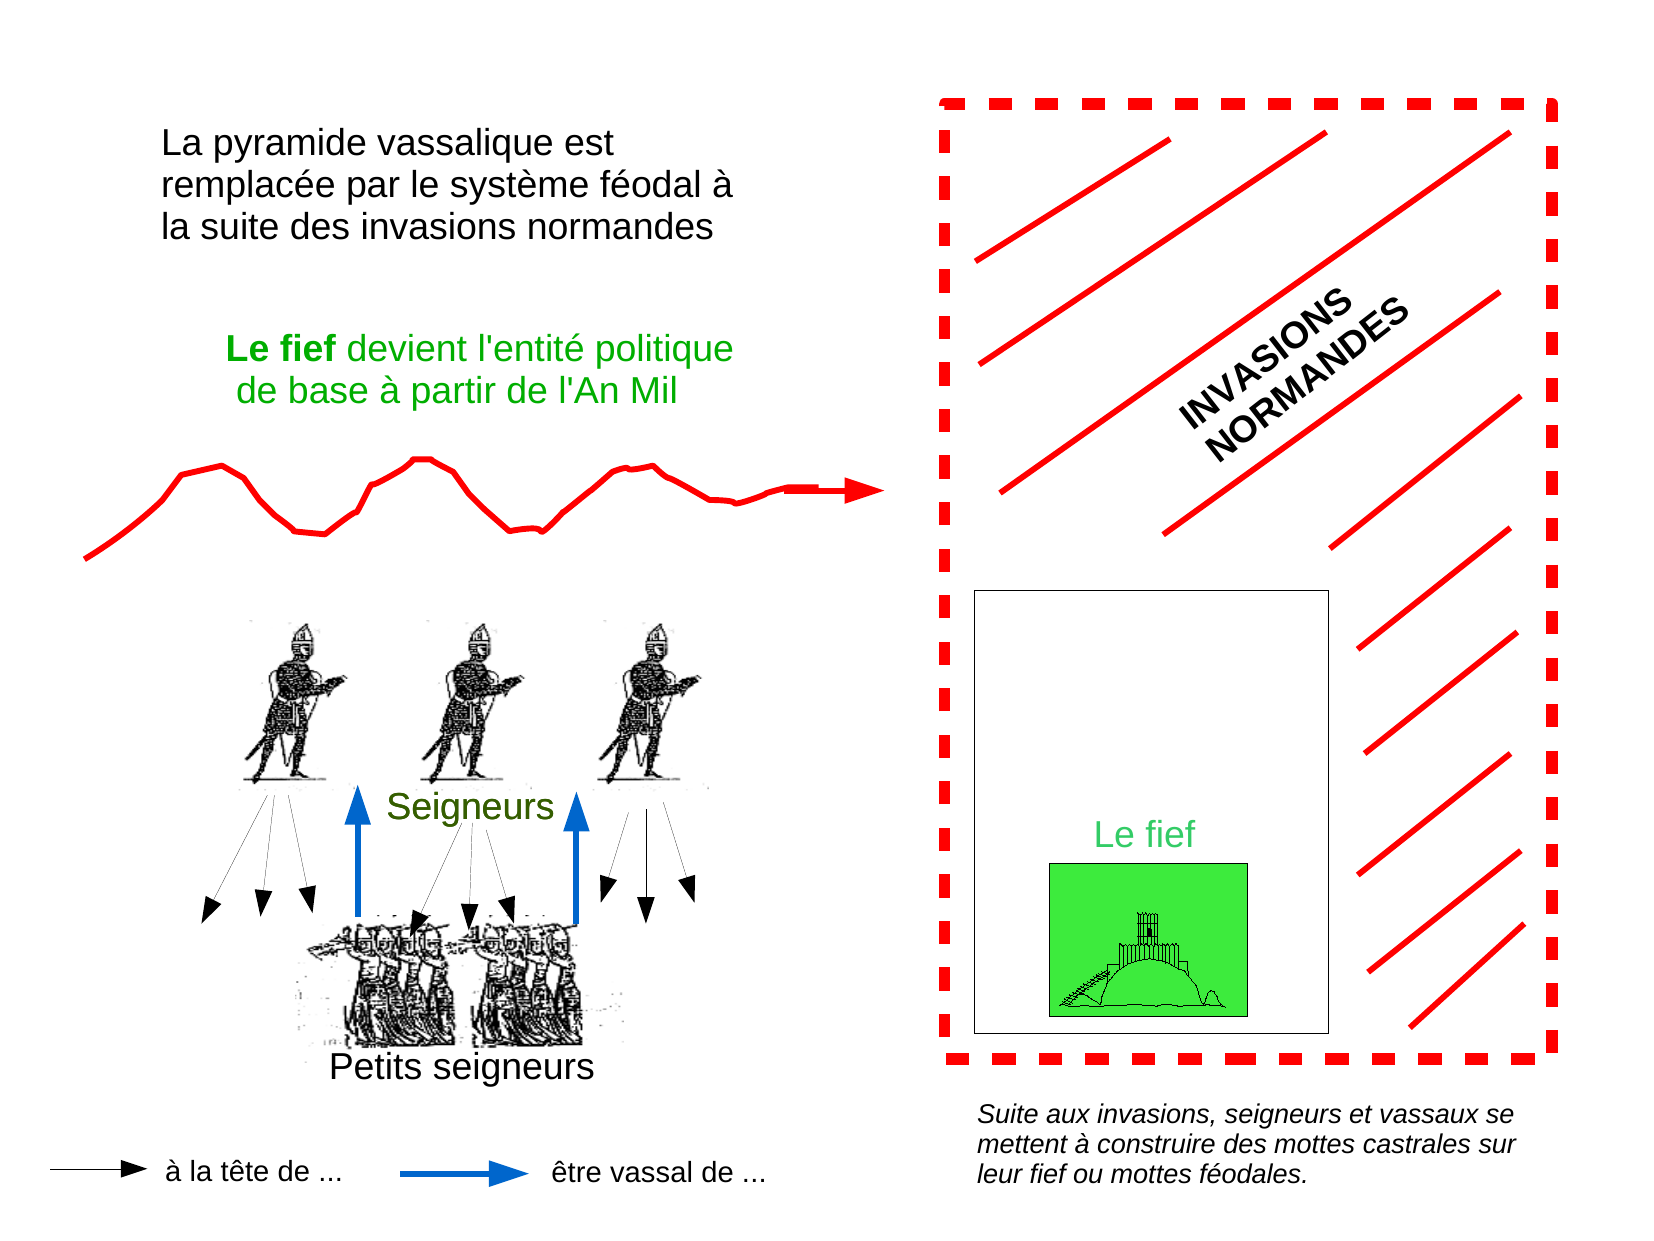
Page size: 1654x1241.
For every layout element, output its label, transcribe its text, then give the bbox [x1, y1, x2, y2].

text_box Le fief devient l'entité politique de base à partir de l'An Mil [210, 319, 749, 421]
text_box Seigneurs [371, 777, 570, 835]
picture [295, 915, 624, 1063]
text_box être vassal de ... [536, 1148, 867, 1196]
text_box Suite aux invasions, seigneurs et vassaux se mettent à construire des mottes castrales sur leur fief ou mottes féodales. [962, 1091, 1568, 1197]
text_box Le fief [1078, 806, 1320, 863]
picture [413, 620, 532, 777]
text_box [1049, 863, 1248, 1017]
picture [236, 620, 355, 798]
text_box Petits seigneurs [314, 1038, 610, 1096]
text_box à la tête de ... [150, 1147, 460, 1195]
text_box INVASIONS NORMANDES [1155, 177, 1514, 488]
picture [590, 620, 709, 798]
text_box La pyramide vassalique est remplacée par le système féodal à la suite des invasions normandes [146, 114, 787, 256]
